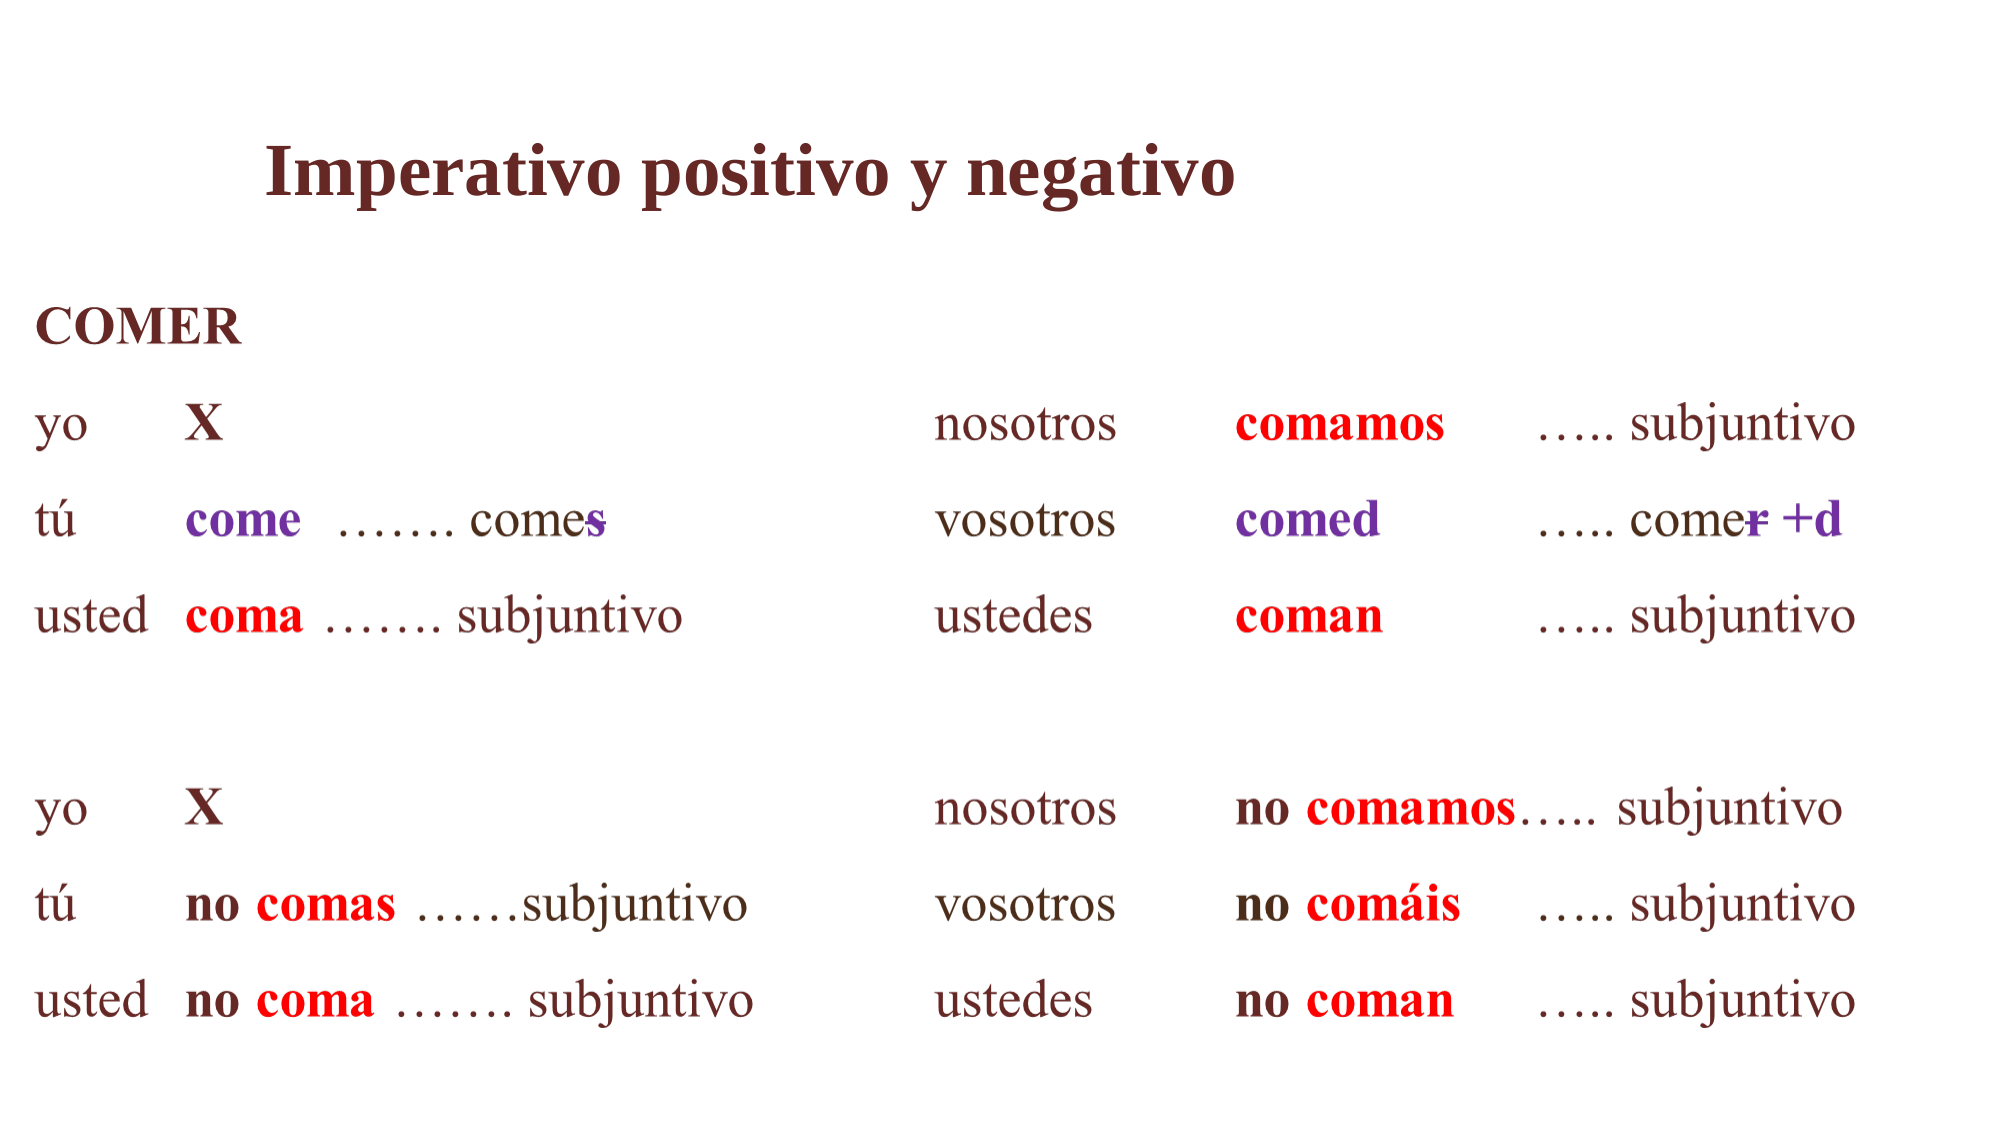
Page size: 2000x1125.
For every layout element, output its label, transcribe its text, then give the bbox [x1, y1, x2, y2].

title Imperativo positivo y negativo [249, 31, 1750, 219]
text_box [2, 276, 1980, 1107]
